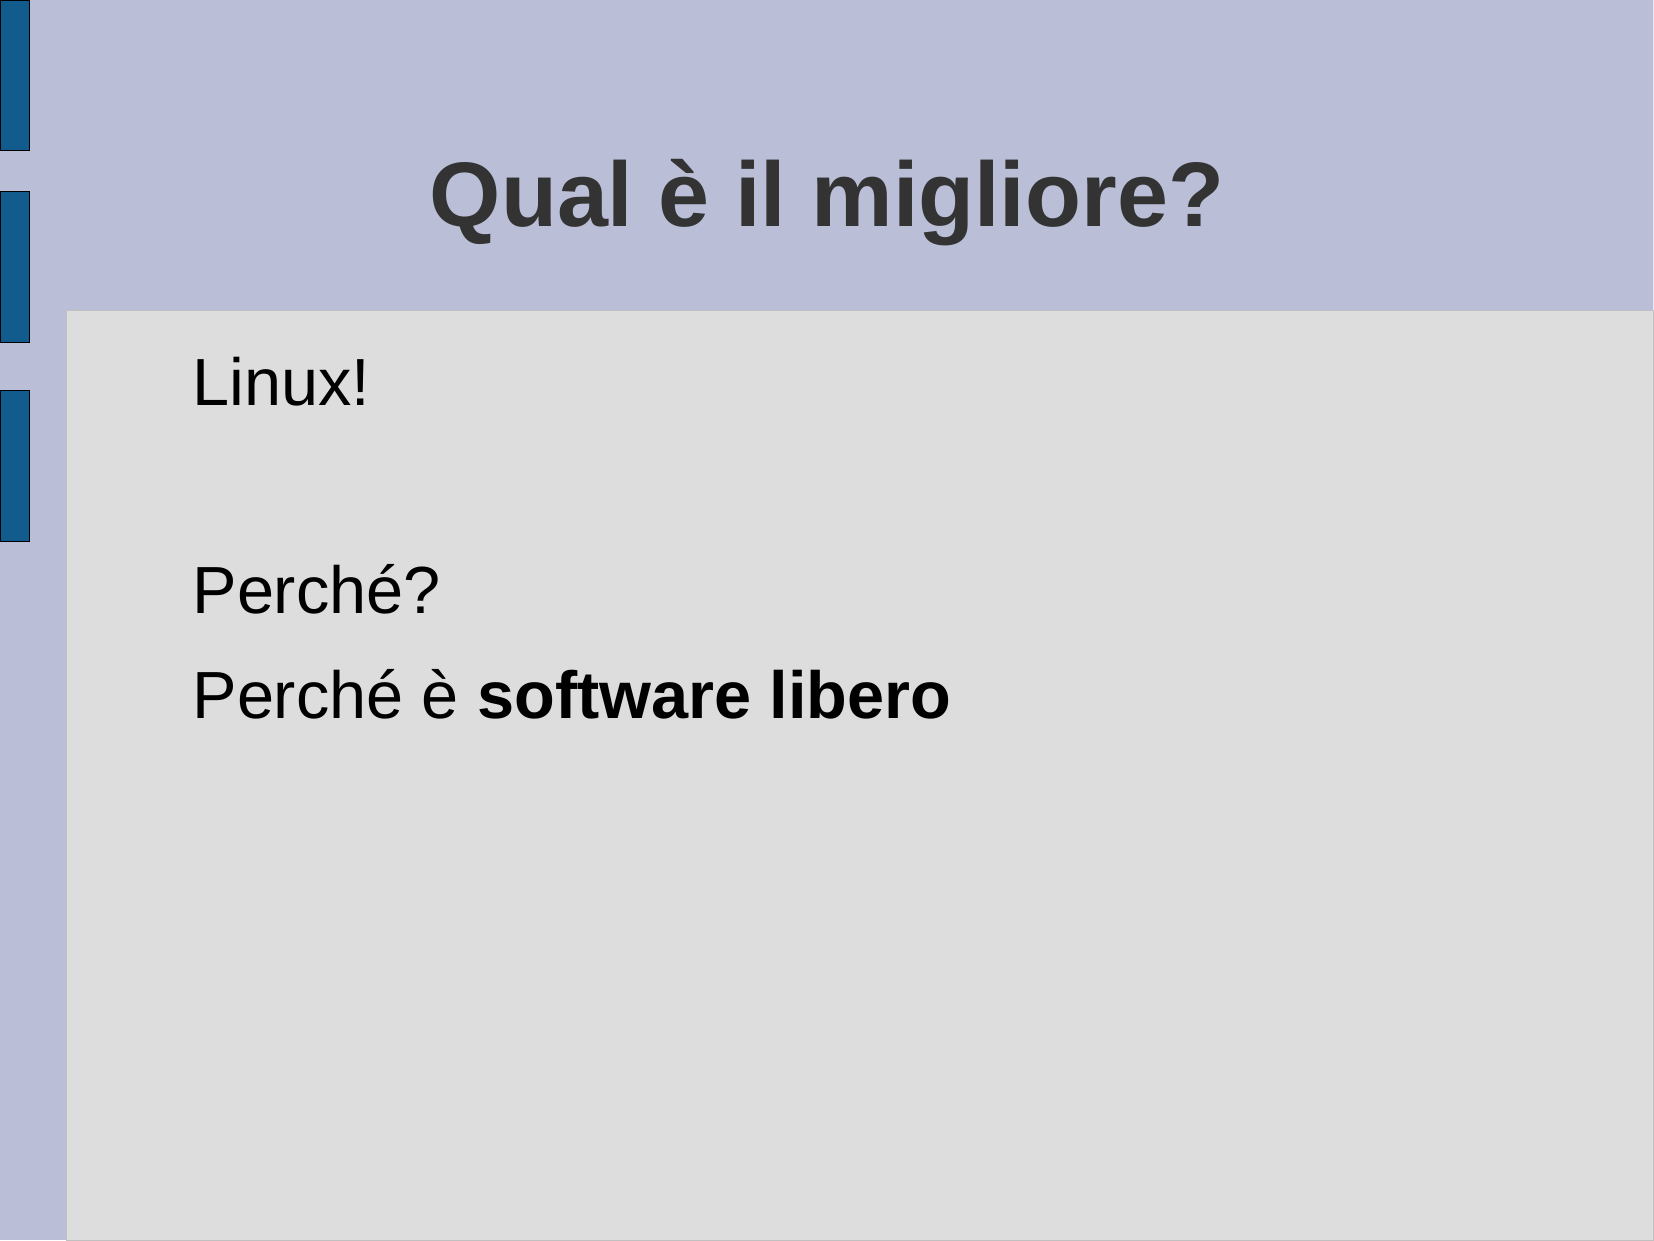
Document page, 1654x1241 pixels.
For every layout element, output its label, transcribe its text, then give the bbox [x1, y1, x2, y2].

title Qual è il migliore? [121, 91, 1534, 299]
list Linux! Perché? Perché è software libero [121, 344, 1534, 1164]
